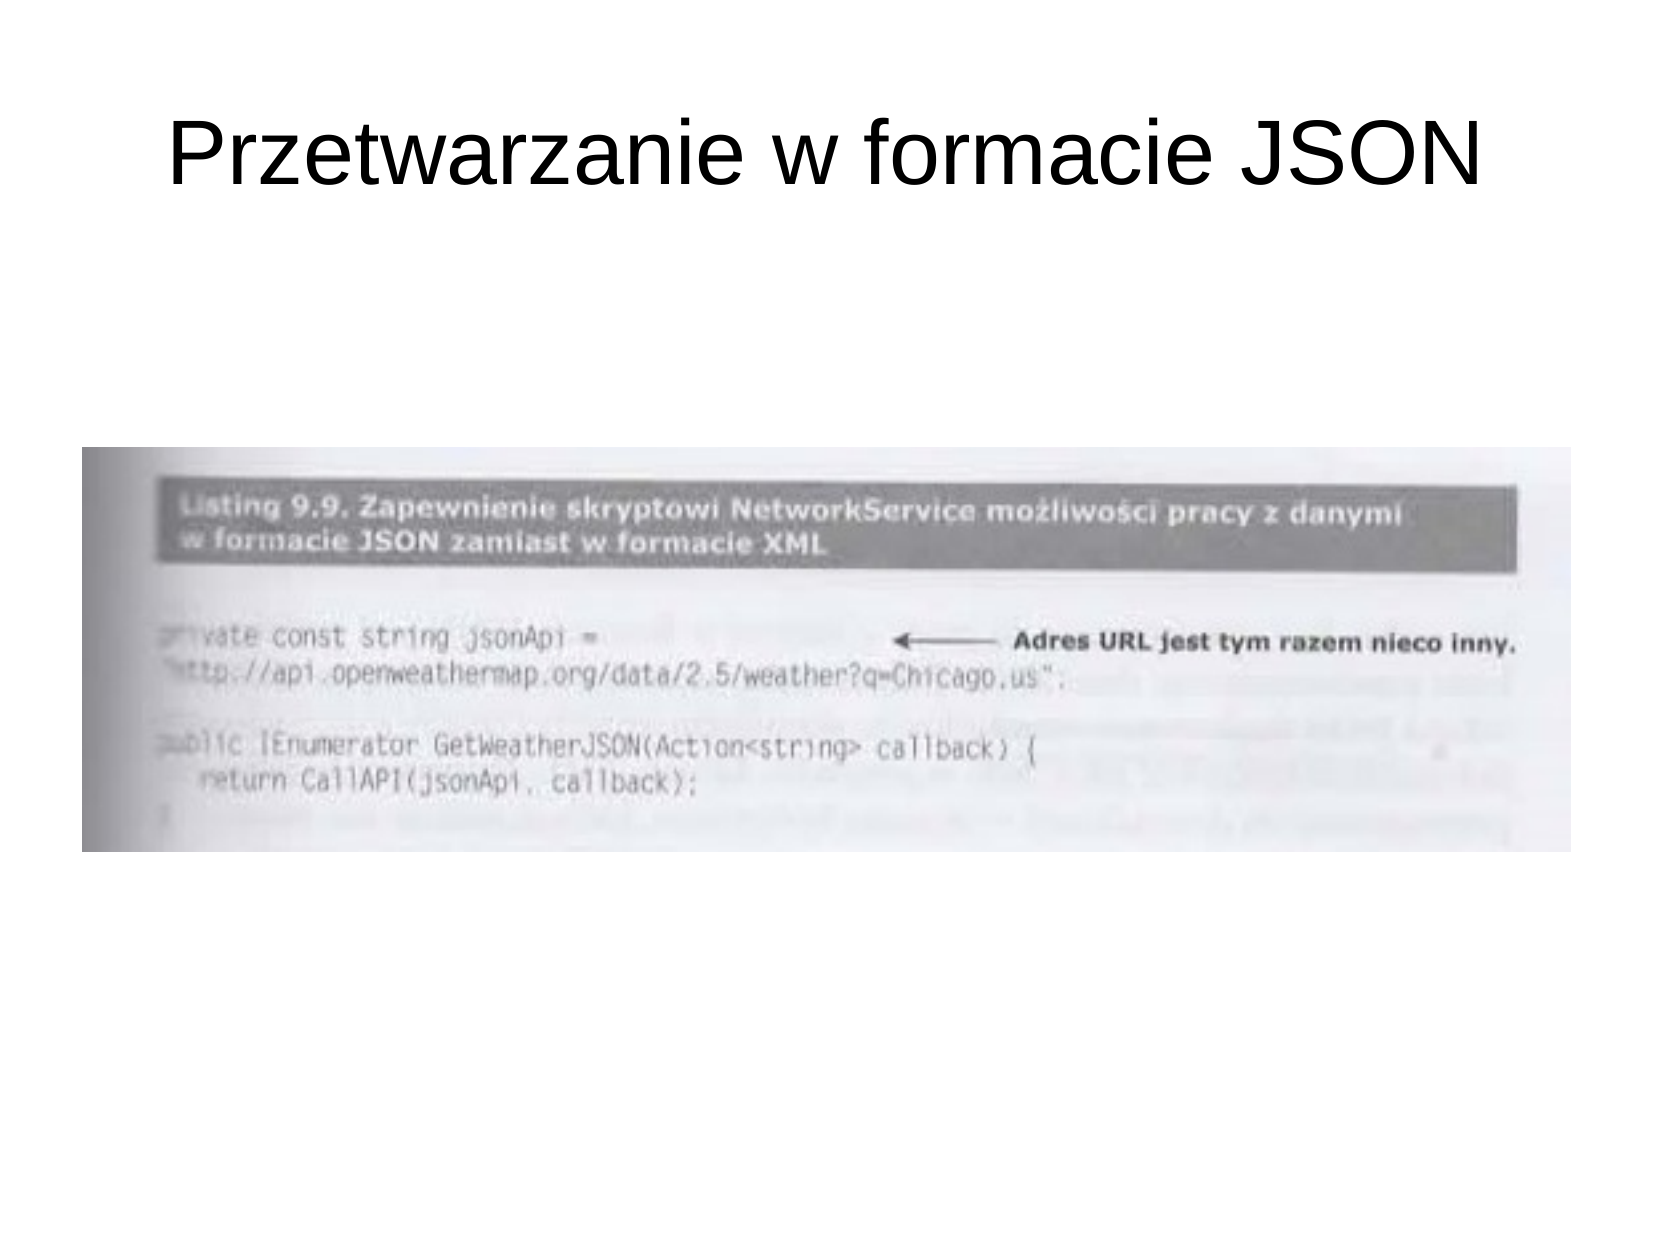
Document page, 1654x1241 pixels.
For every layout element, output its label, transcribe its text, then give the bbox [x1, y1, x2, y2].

picture [82, 447, 1571, 852]
title Przetwarzanie w formacie JSON [82, 49, 1571, 257]
